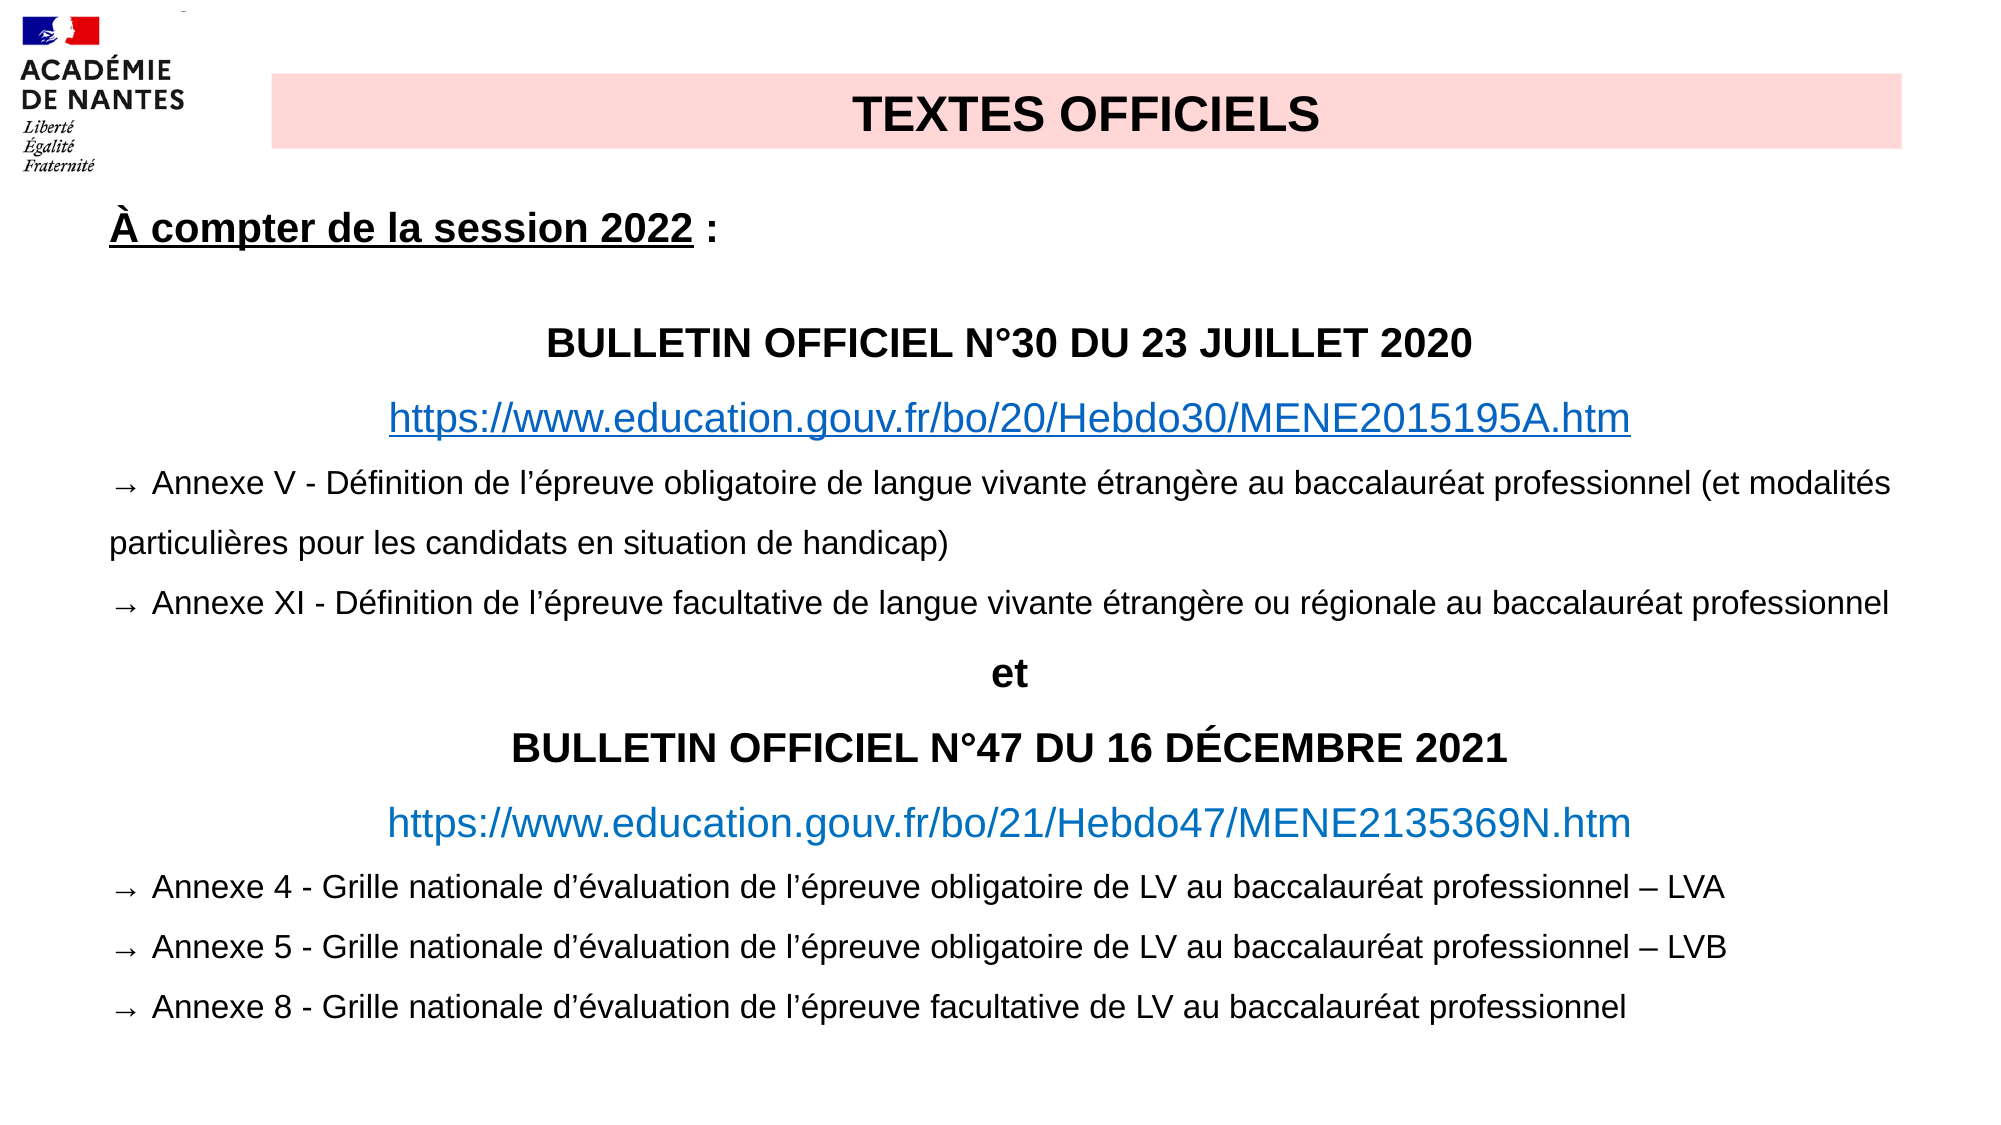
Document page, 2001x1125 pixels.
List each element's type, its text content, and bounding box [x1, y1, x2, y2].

text_box À compter de la session 2022 : BULLETIN OFFICIEL N°30 DU 23 JUILLET 2020 https://www.education.gouv.fr/bo/20/Hebdo30/MENE2015195A.htm → Annexe V - Définition de l’épreuve obligatoire de langue vivante étrangère au baccalauréat professionnel (et modalités particulières pour les candidats en situation de handicap) → Annexe XI - Définition de l’épreuve facultative de langue vivante étrangère ou régionale au baccalauréat professionnel et BULLETIN OFFICIEL N°47 DU 16 DÉCEMBRE 2021 https://www.education.gouv.fr/bo/21/Hebdo47/MENE2135369N.htm → Annexe 4 - Grille nationale d’évaluation de l’épreuve obligatoire de LV au baccalauréat professionnel – LVA → Annexe 5 - Grille nationale d’évaluation de l’épreuve obligatoire de LV au baccalauréat professionnel – LVB → Annexe 8 - Grille nationale d’évaluation de l’épreuve facultative de LV au baccalauréat professionnel [94, 168, 1926, 1033]
text_box TEXTES OFFICIELS [271, 73, 1902, 149]
picture [11, 11, 186, 178]
